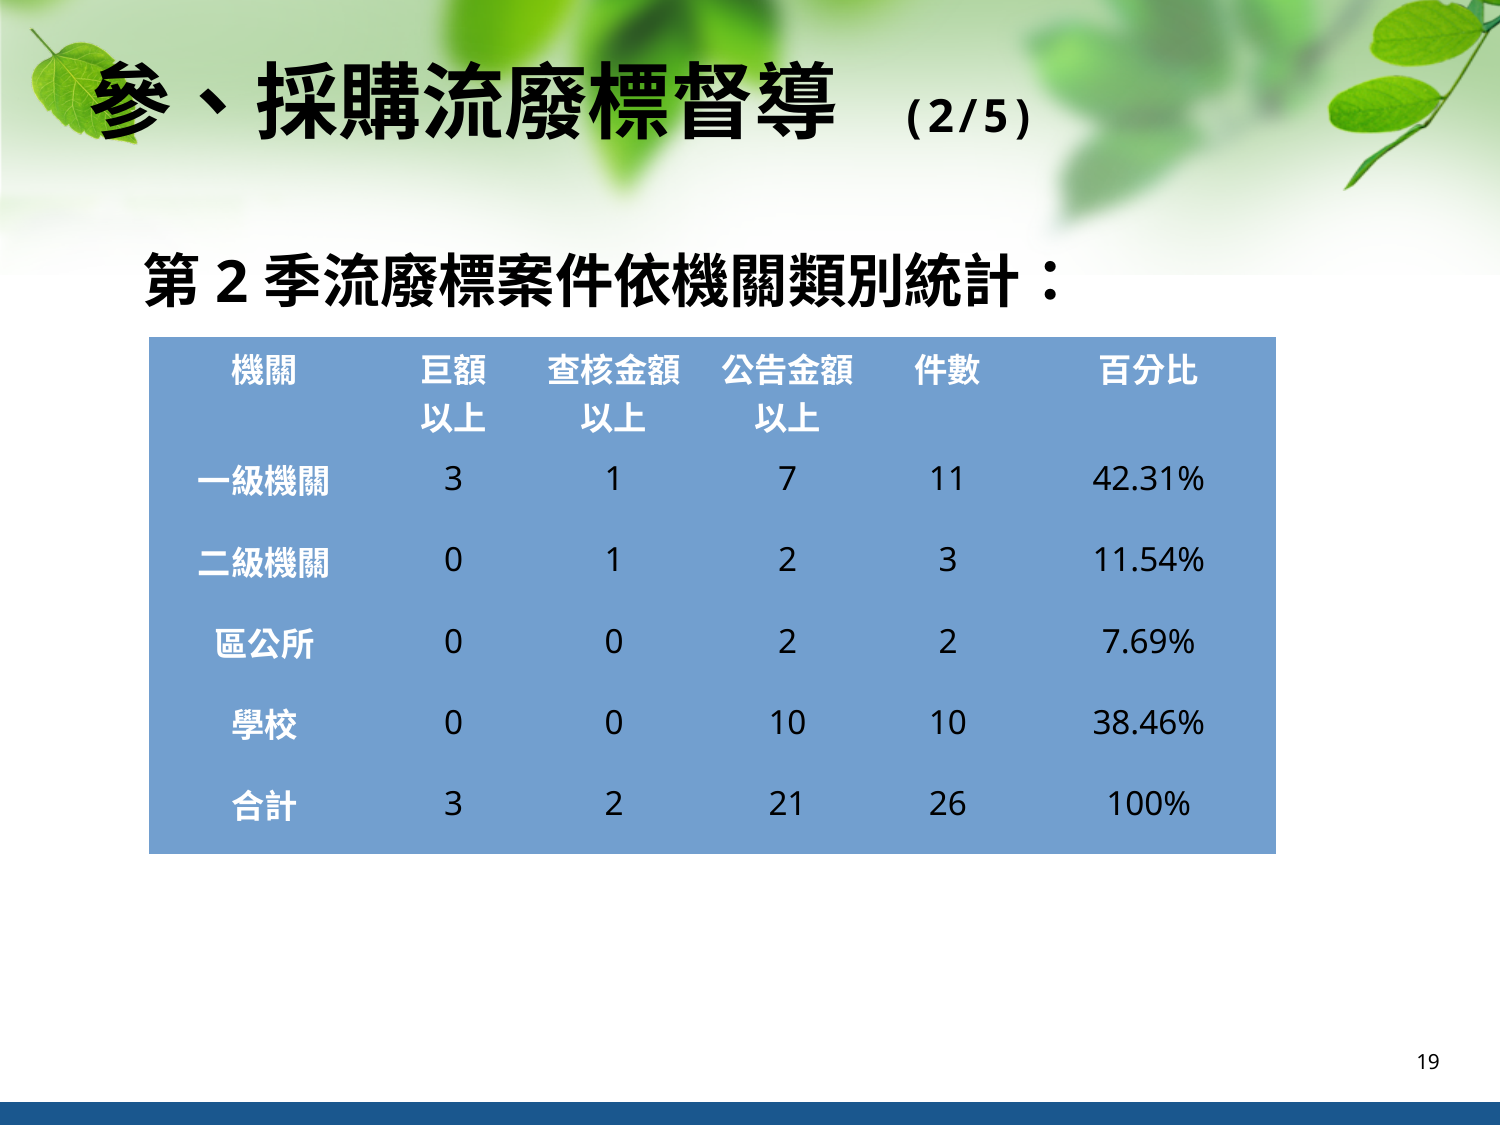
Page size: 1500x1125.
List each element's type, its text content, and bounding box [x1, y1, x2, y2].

table_cell 21 [701, 773, 874, 854]
table_cell 區公所 [149, 610, 380, 692]
table_cell 合計 [149, 773, 380, 854]
table_cell 3 [874, 529, 1022, 610]
table_cell 0 [380, 529, 527, 610]
text_box 第2季流廢標案件依機關類別統計： [127, 236, 1316, 330]
table_cell 學校 [149, 692, 380, 773]
table_cell 0 [527, 692, 701, 773]
table_cell 7 [701, 448, 874, 529]
text_box [1401, 1041, 1489, 1082]
table_cell 10 [701, 692, 874, 773]
table_cell 1 [527, 529, 701, 610]
table_cell 3 [380, 773, 527, 854]
table_cell 二級機關 [149, 529, 380, 610]
table_cell 38.46% [1022, 692, 1276, 773]
table_cell 100% [1022, 773, 1276, 854]
table_cell 3 [380, 448, 527, 529]
table_cell 2 [701, 529, 874, 610]
table_cell 2 [527, 773, 701, 854]
text_box 參、採購流廢標督導 (2/5) [73, 36, 1277, 162]
table_header 公告金額以上 [701, 337, 874, 448]
table_header 件數 [874, 337, 1022, 448]
table_cell 7.69% [1022, 610, 1276, 692]
table_cell 11 [874, 448, 1022, 529]
table_cell 0 [380, 692, 527, 773]
table_header 巨額 以上 [380, 337, 527, 448]
table_cell 2 [701, 610, 874, 692]
table_cell 0 [380, 610, 527, 692]
table_cell 一級機關 [149, 448, 380, 529]
table_header 百分比 [1022, 337, 1276, 448]
table_cell 1 [527, 448, 701, 529]
table_header 機關 [149, 337, 380, 448]
table_cell 2 [874, 610, 1022, 692]
table_header 查核金額以上 [527, 337, 701, 448]
table_cell 10 [874, 692, 1022, 773]
table_cell 11.54% [1022, 529, 1276, 610]
table_cell 42.31% [1022, 448, 1276, 529]
table_cell 26 [874, 773, 1022, 854]
table_cell 0 [527, 610, 701, 692]
